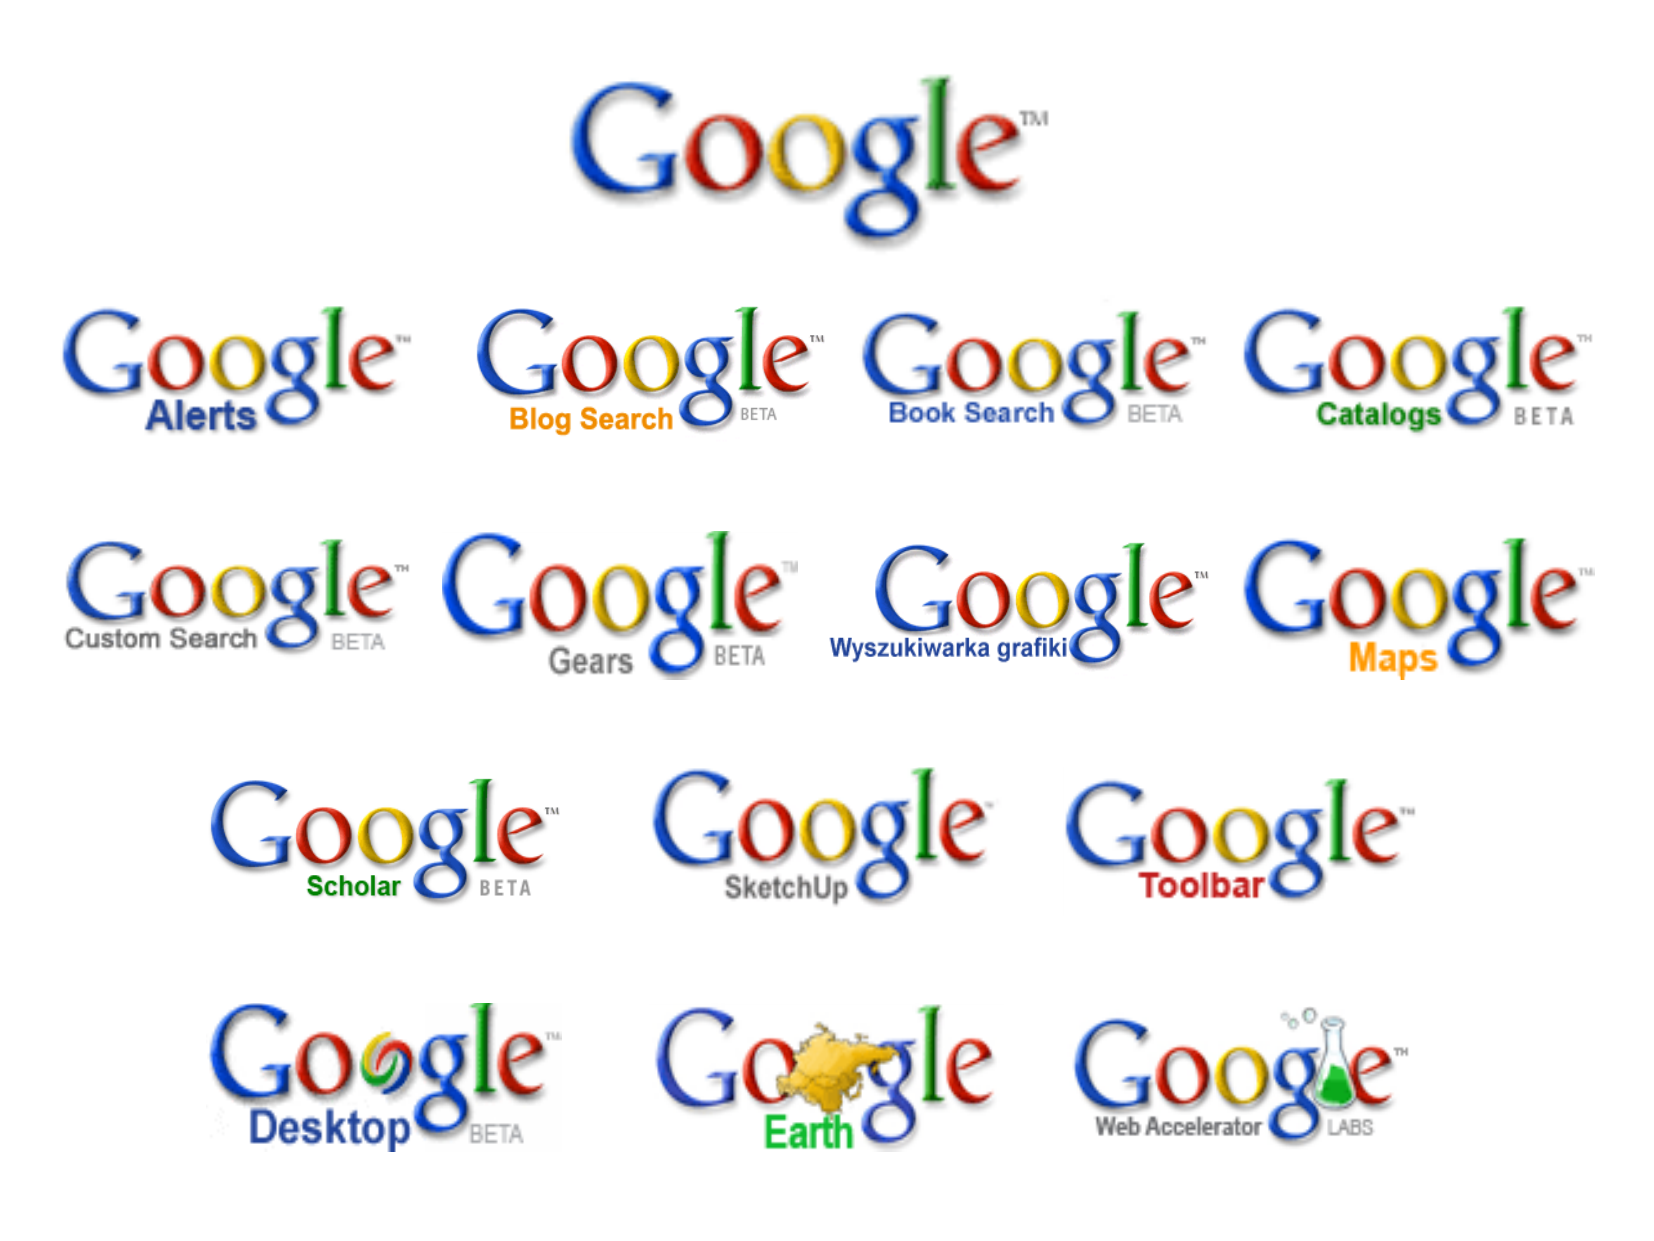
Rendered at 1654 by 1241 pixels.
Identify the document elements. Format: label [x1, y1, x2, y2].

picture [649, 1003, 1004, 1152]
picture [442, 531, 798, 680]
picture [472, 295, 827, 443]
picture [826, 531, 1211, 680]
picture [1064, 1006, 1418, 1152]
picture [59, 295, 414, 443]
picture [1240, 534, 1595, 680]
picture [206, 1003, 562, 1152]
picture [856, 295, 1211, 443]
picture [649, 767, 1004, 910]
picture [1240, 295, 1595, 443]
picture [206, 767, 562, 916]
picture [1062, 767, 1418, 916]
picture [60, 531, 414, 680]
picture [561, 55, 1063, 266]
